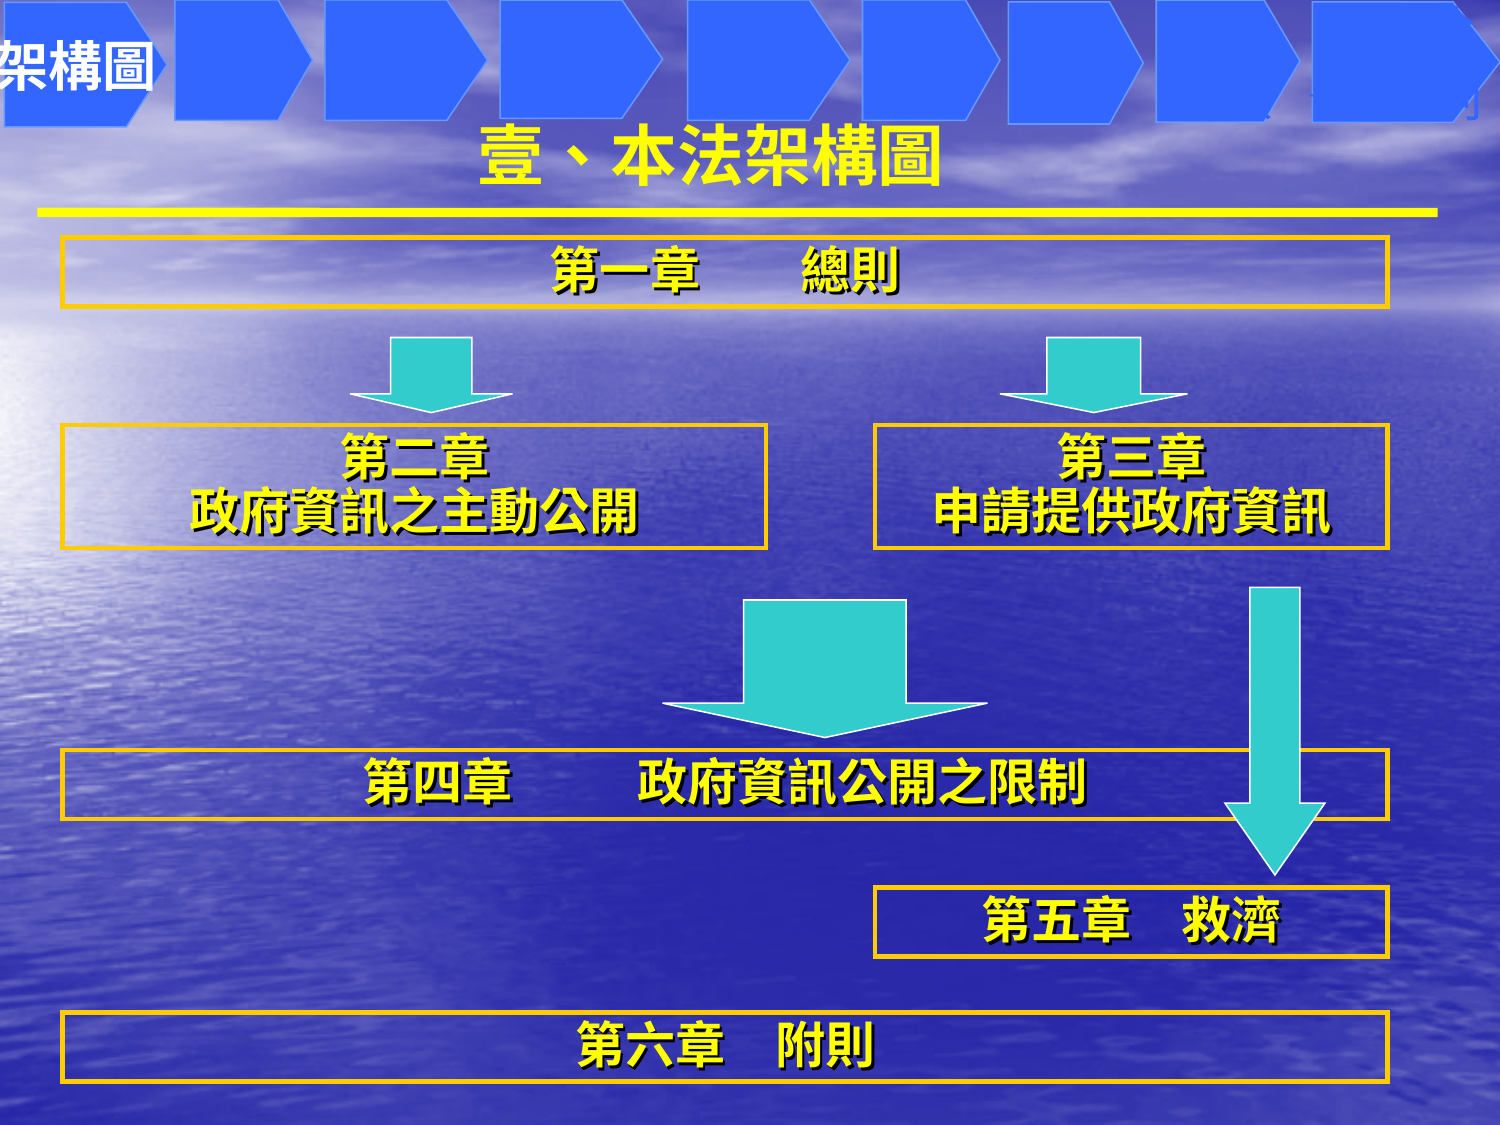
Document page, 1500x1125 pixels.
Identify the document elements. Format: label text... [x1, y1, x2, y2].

text_box 附則 [1008, 1, 1144, 106]
text_box 第四章 政府資訊公開之限制 [1300, 750, 1388, 819]
text_box 申請 提供 [500, 0, 663, 106]
text_box [1224, 587, 1325, 876]
text_box 第三章 申請提供政府資訊 [875, 425, 1388, 548]
text_box 總則 [174, 0, 313, 121]
text_box 第五章 救濟 [875, 887, 1388, 957]
text_box 第六章 附則 [62, 1012, 1388, 1082]
text_box 第一章 總則 [62, 237, 1388, 307]
text_box [350, 337, 513, 413]
text_box 架構圖 [4, 2, 168, 127]
text_box 限制 公開 [687, 0, 851, 106]
text_box 注意 事項 [1156, 0, 1301, 106]
text_box 壹、本法架構圖 [463, 106, 1500, 201]
text_box 救濟 [862, 0, 1001, 106]
text_box 架構圖 [112, 47, 146, 84]
text_box [999, 337, 1188, 413]
text_box [662, 600, 988, 738]
text_box 第四章 政府資訊公開之限制 [62, 750, 1249, 819]
text_box 注意 事項 [1246, 92, 1264, 98]
text_box 代結論 —案例 [1312, 1, 1500, 123]
text_box 主動 公開 [324, 0, 488, 121]
text_box 第二章 政府資訊之主動公開 [62, 425, 766, 548]
